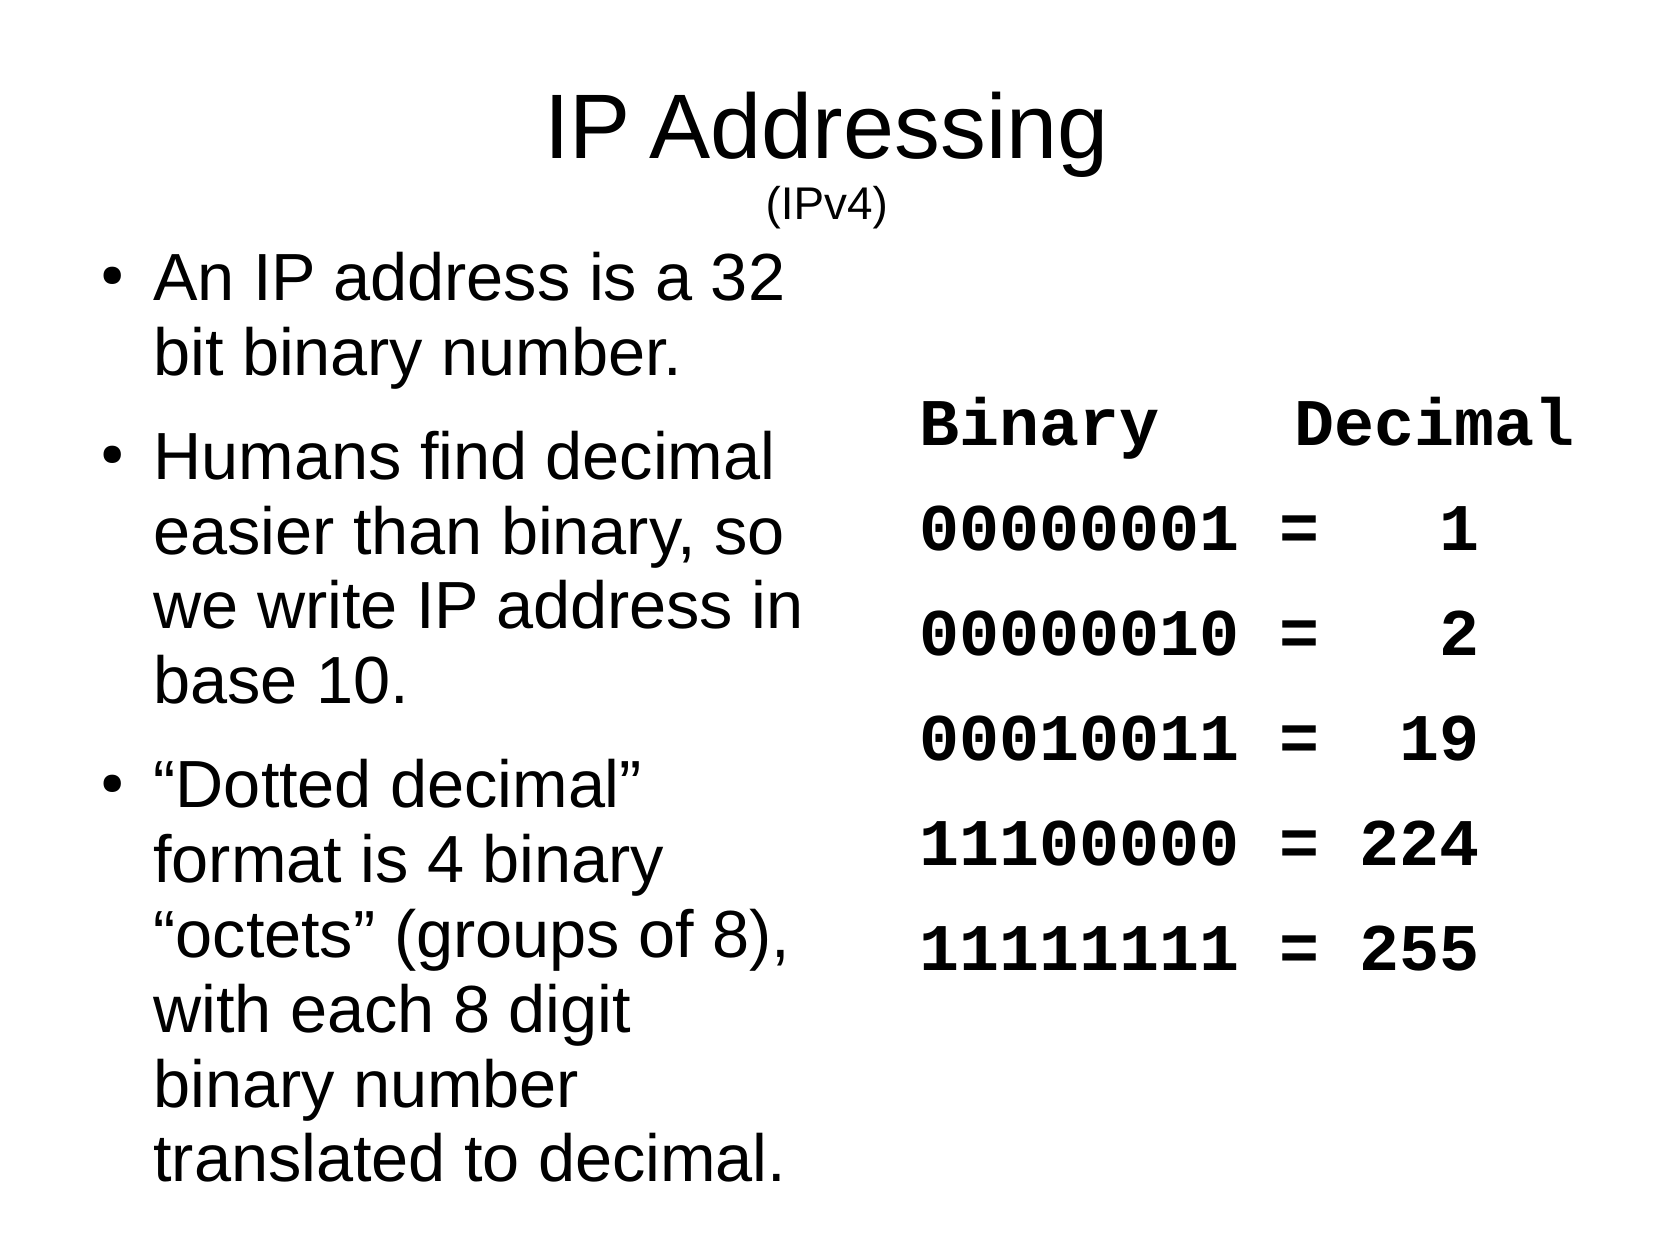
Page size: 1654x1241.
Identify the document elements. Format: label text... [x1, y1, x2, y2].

title IP Addressing (IPv4) [82, 49, 1571, 257]
list Binary Decimal 00000001 = 1 00000010 = 2 00010011 = 19 11100000 = 224 11111111 = 255 [848, 390, 1576, 1139]
list An IP address is a 32 bit binary number. Humans find decimal easier than binary, so we write IP address in base 10. “Dotted decimal” format is 4 binary “octets” (groups of 8), with each 8 digit binary number translated to decimal. [82, 240, 809, 1201]
